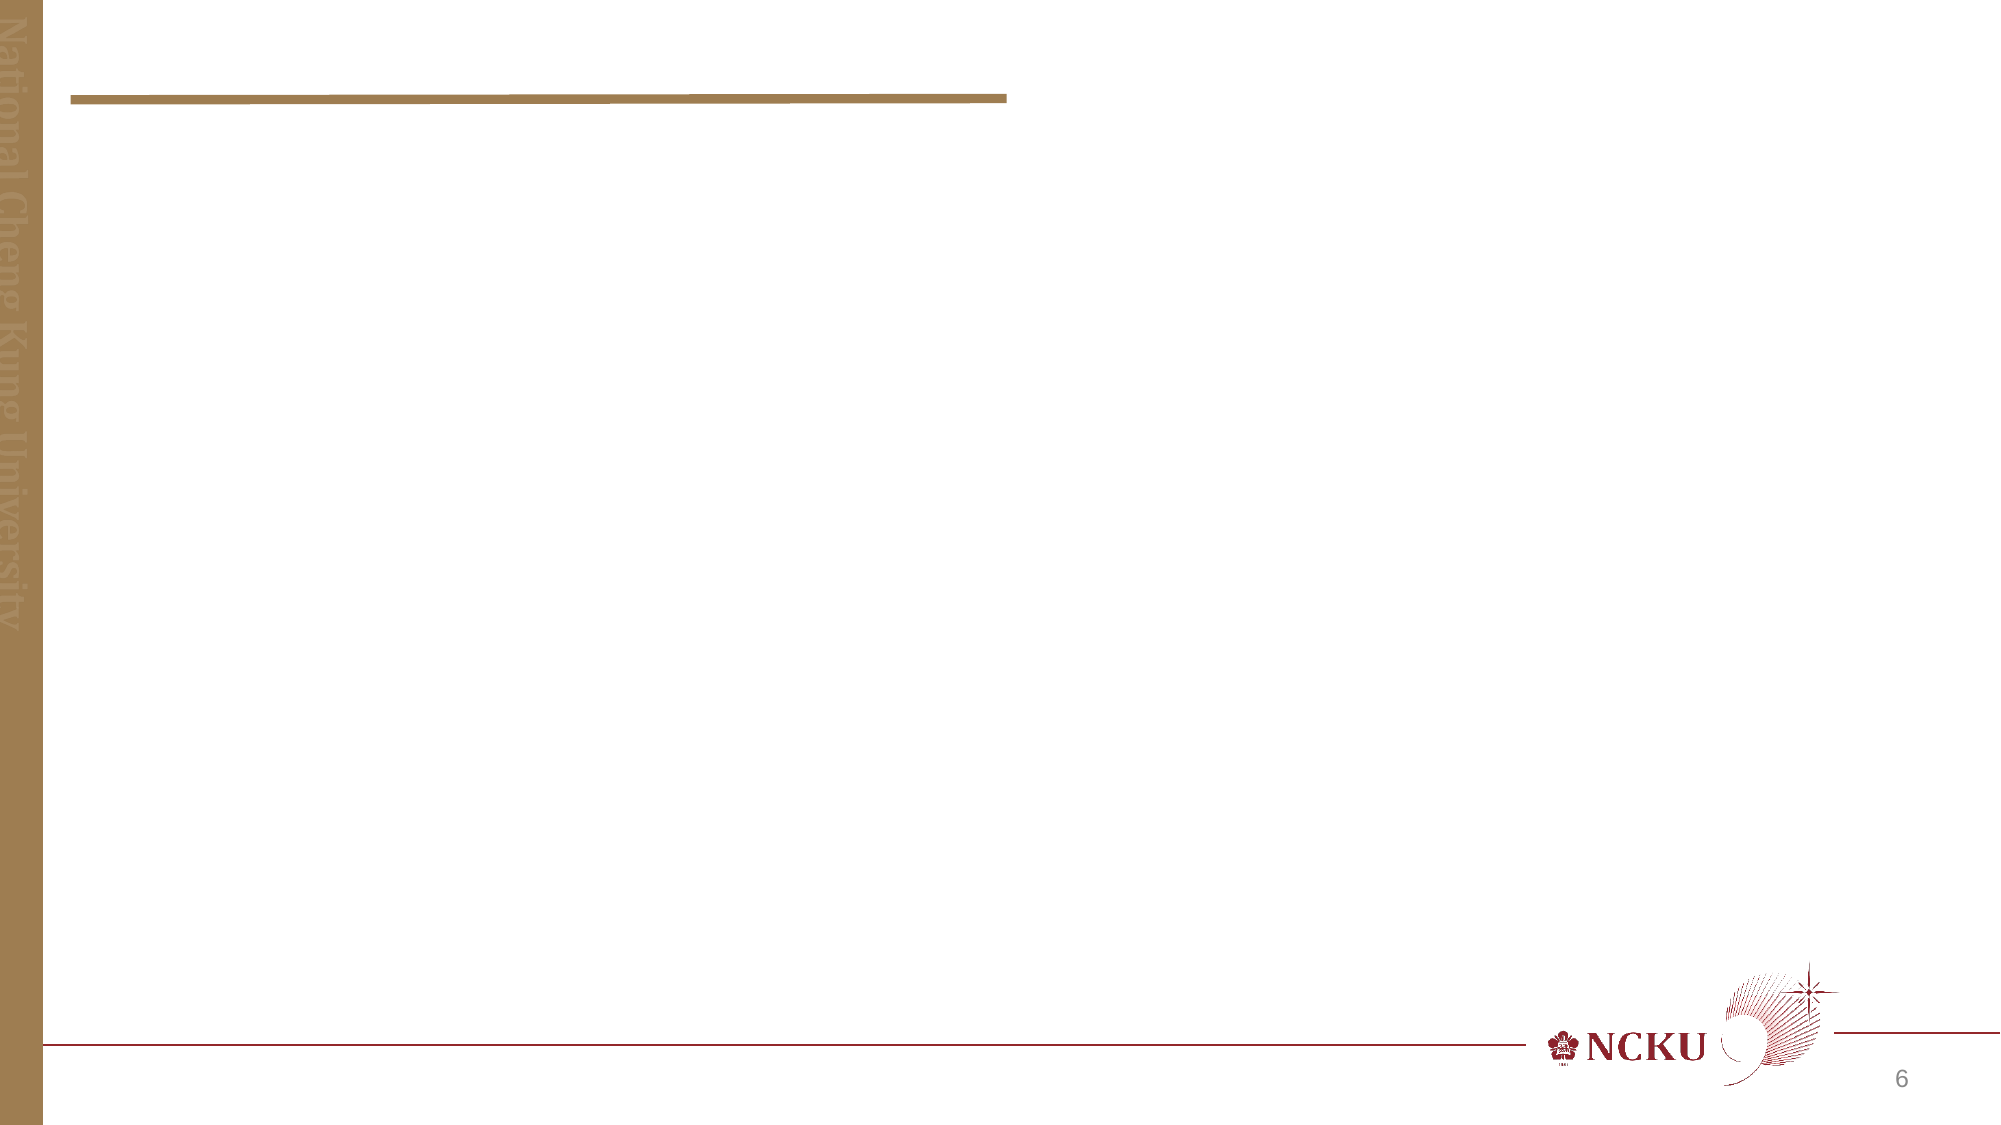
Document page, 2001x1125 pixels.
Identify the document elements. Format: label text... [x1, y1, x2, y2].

text_box 6 [1880, 1047, 1970, 1108]
